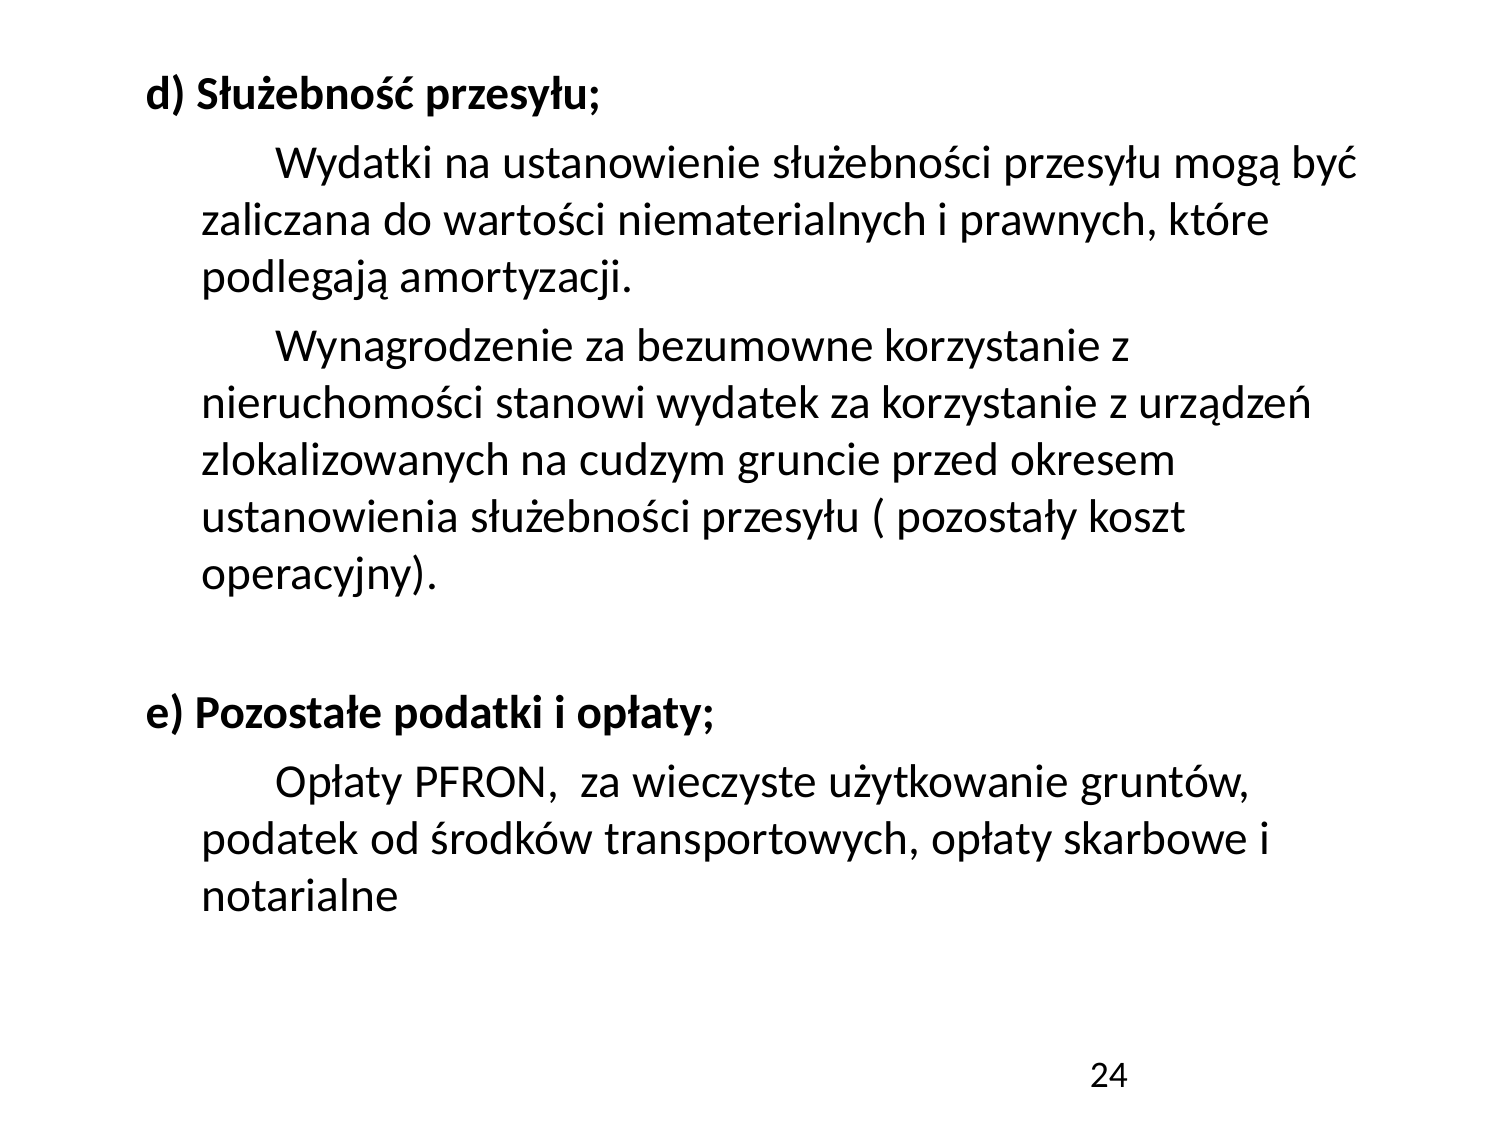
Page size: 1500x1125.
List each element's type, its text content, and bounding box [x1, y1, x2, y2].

list d) Służebność przesyłu; Wydatki na ustanowienie służebności przesyłu mogą być zaliczana do wartości niematerialnych i prawnych, które podlegają amortyzacji. Wynagrodzenie za bezumowne korzystanie z nieruchomości stanowi wydatek za korzystanie z urządzeń zlokalizowanych na cudzym gruncie przed okresem ustanowienia służebności przesyłu ( pozostały koszt operacyjny). e) Pozostałe podatki i opłaty; Opłaty PFRON, za wieczyste użytkowanie gruntów, podatek od środków transportowych, opłaty skarbowe i notarialne [75, 54, 1426, 1005]
text_box 20 [1074, 1042, 1426, 1103]
